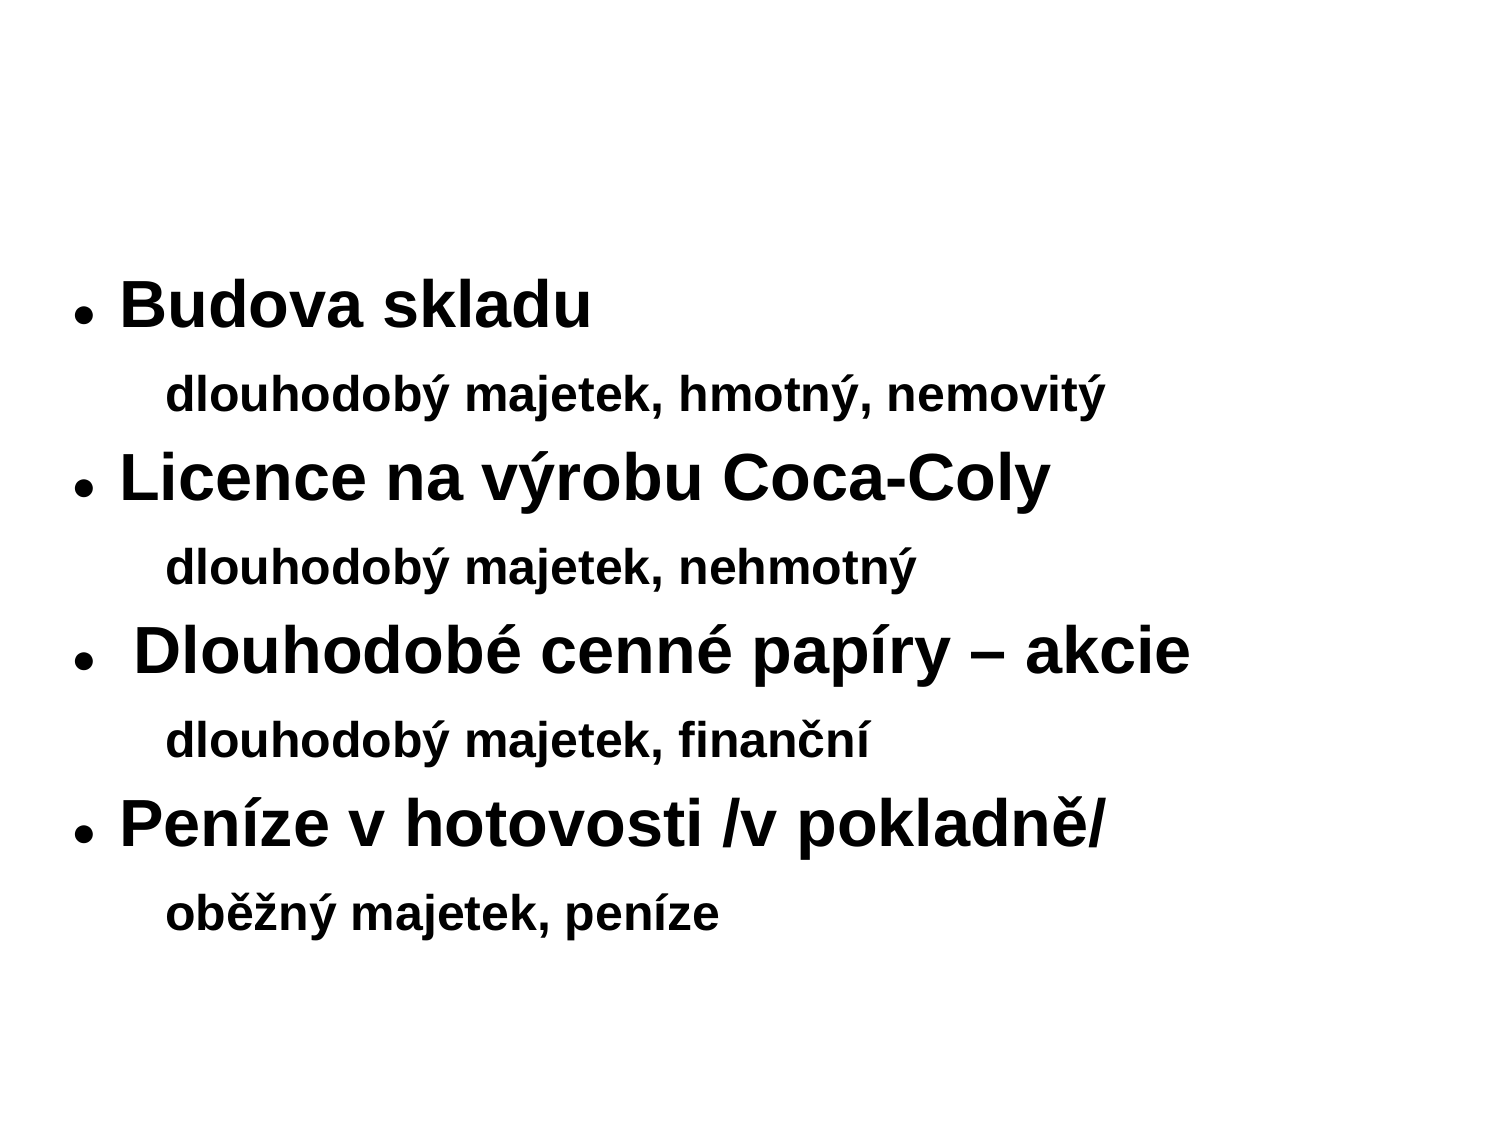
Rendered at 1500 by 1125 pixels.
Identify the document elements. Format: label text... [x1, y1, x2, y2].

list ● Budova skladu dlouhodobý majetek, hmotný, nemovitý ● Licence na výrobu Coca-Coly dlouhodobý majetek, nehmotný ● Dlouhodobé cenné papíry – akcie dlouhodobý majetek, finanční ● Peníze v hotovosti /v pokladně/ oběžný majetek, peníze [0, 262, 1426, 1006]
